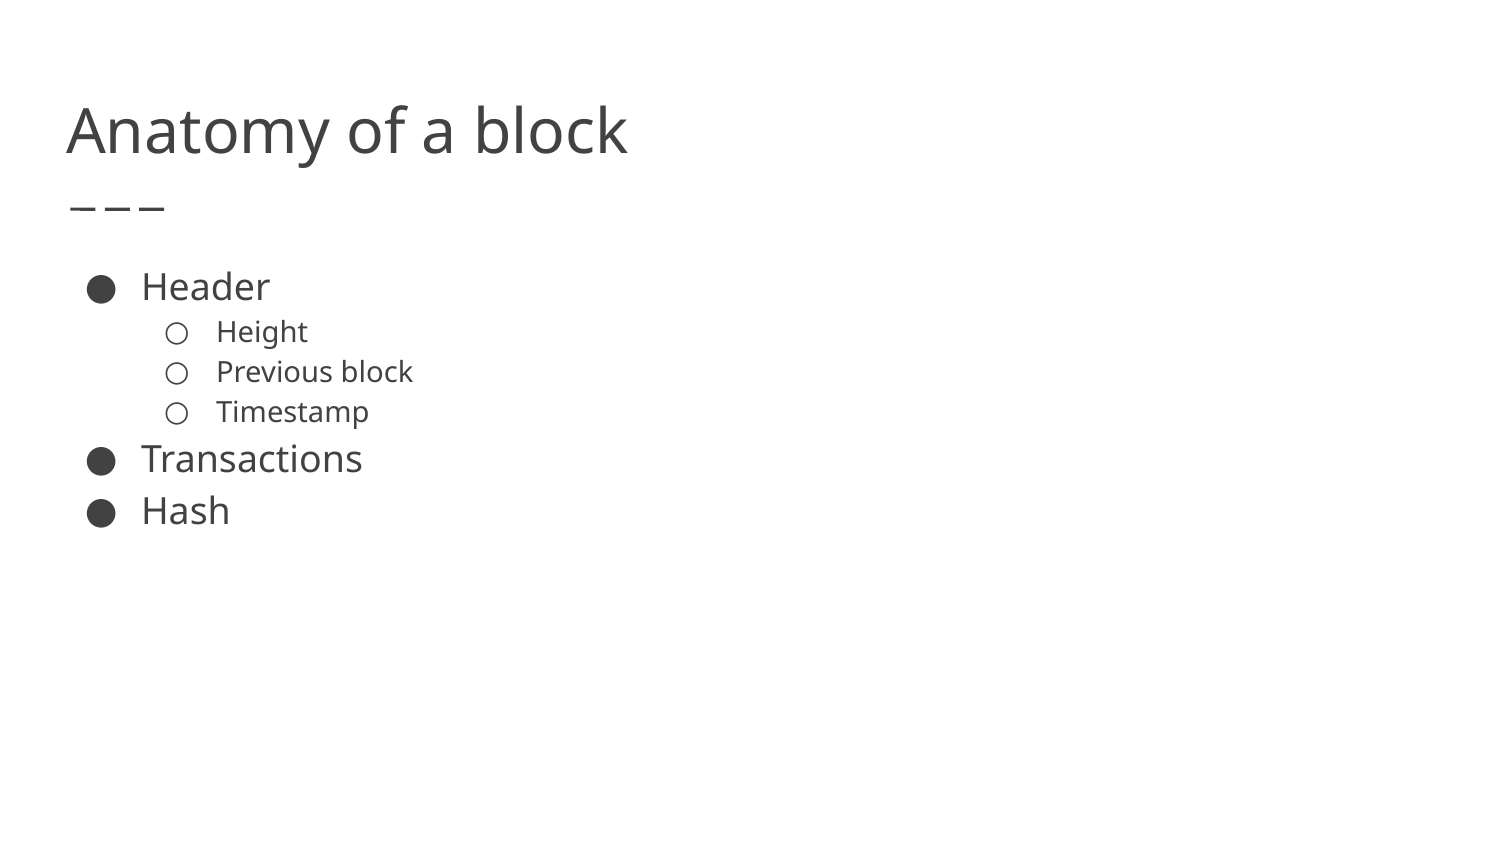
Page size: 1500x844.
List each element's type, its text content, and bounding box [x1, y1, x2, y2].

list Header Height Previous block Timestamp Transactions Hash [51, 240, 1449, 750]
title Anatomy of a block [51, 61, 1449, 182]
